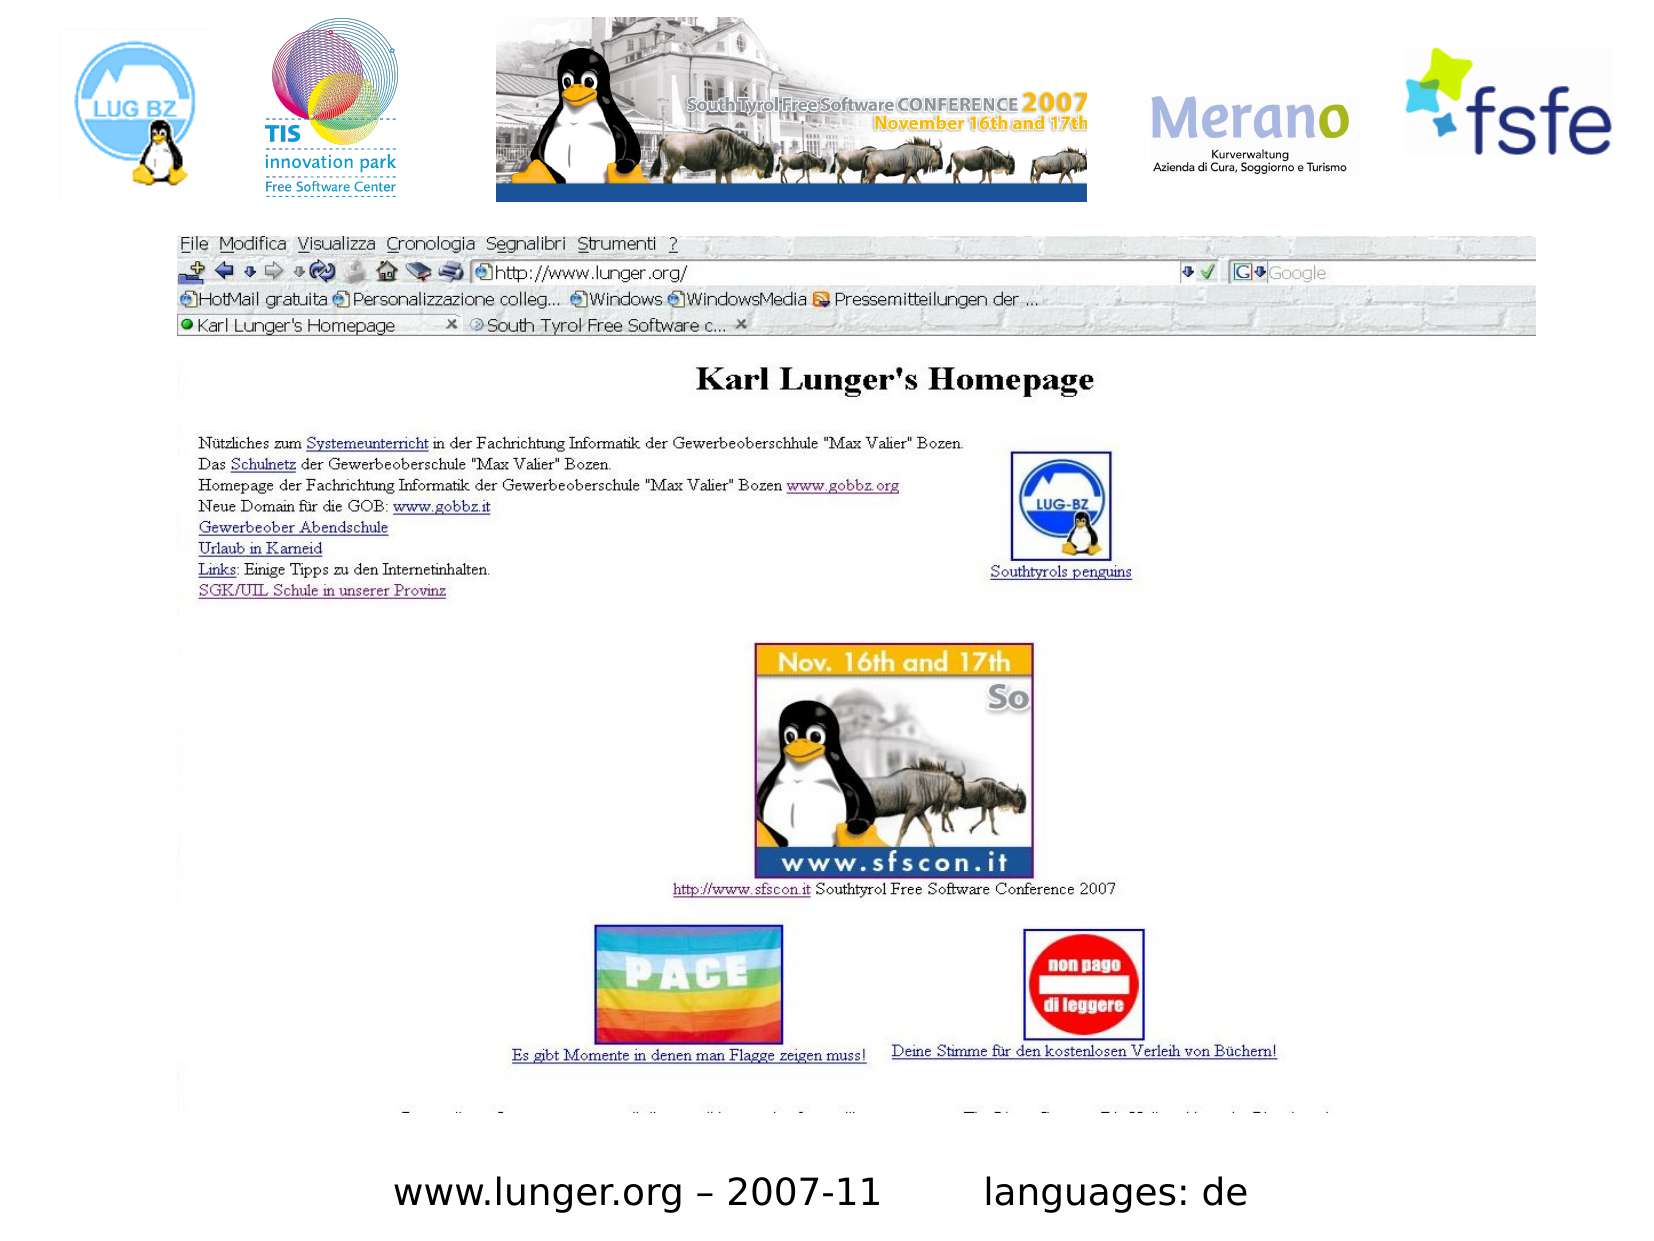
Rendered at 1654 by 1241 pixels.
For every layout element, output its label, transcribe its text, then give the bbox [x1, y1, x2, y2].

picture [496, 17, 1087, 202]
picture [177, 236, 1536, 1113]
picture [265, 18, 398, 197]
text_box www.lunger.org – 2007-11 languages: de [318, 1163, 1323, 1222]
picture [1405, 47, 1613, 156]
picture [1151, 96, 1359, 177]
picture [59, 29, 220, 198]
